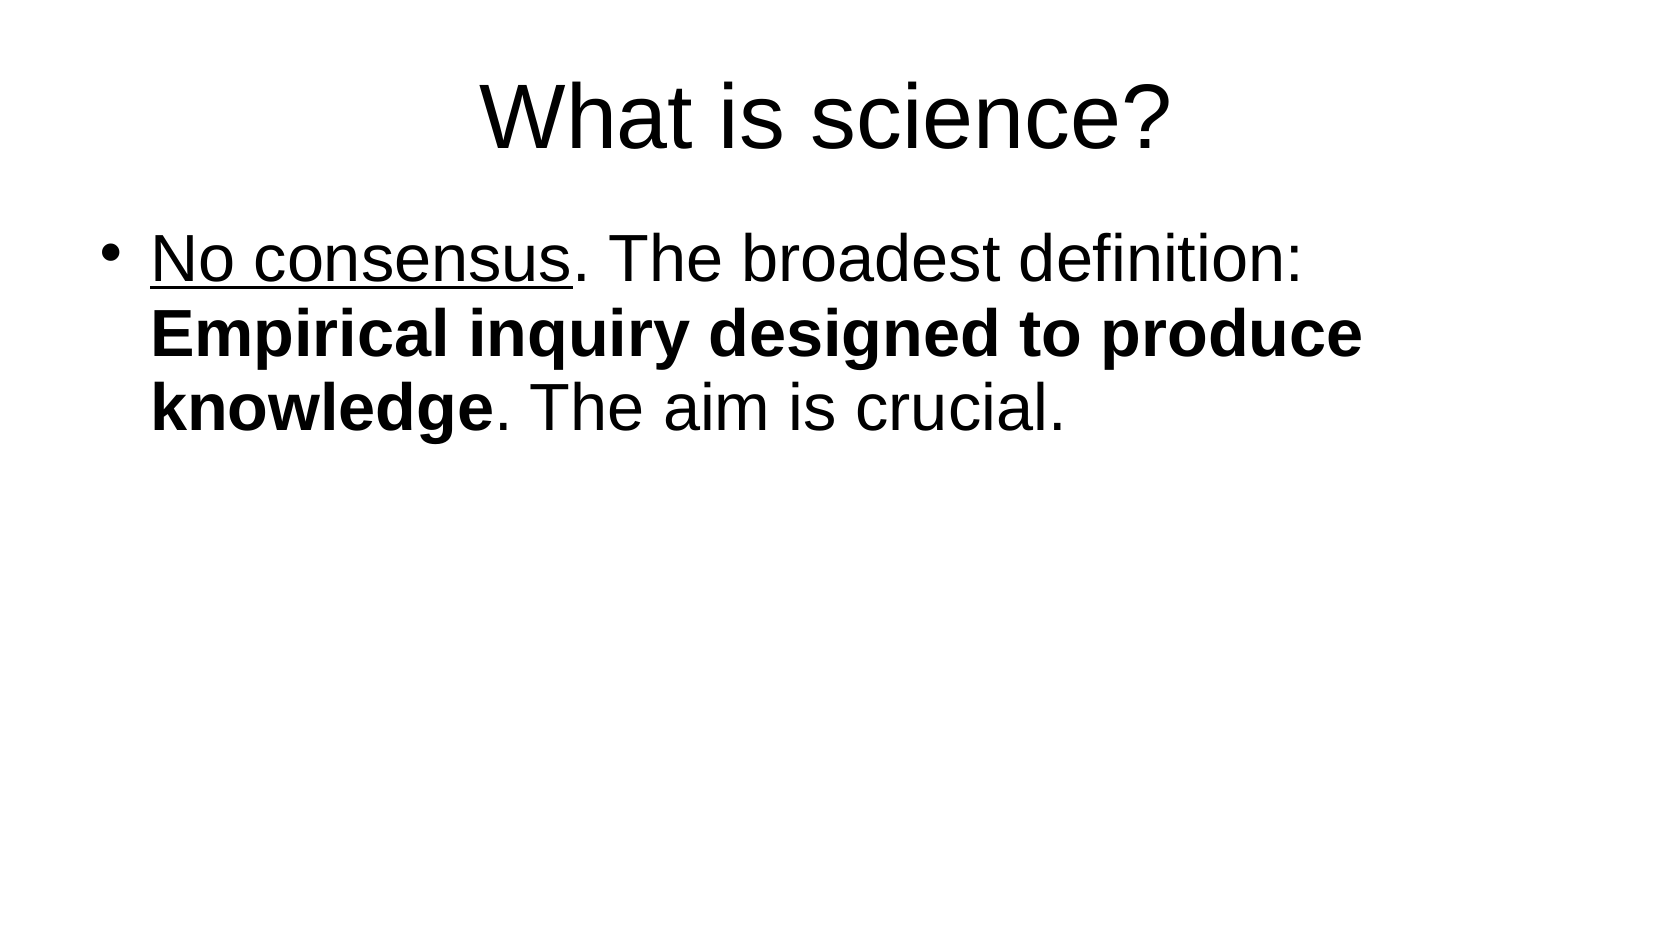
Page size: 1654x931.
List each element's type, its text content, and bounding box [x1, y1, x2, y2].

list No consensus. The broadest definition: Empirical inquiry designed to produce knowledge. The aim is crucial. [82, 217, 1571, 758]
title What is science? [82, 37, 1571, 193]
